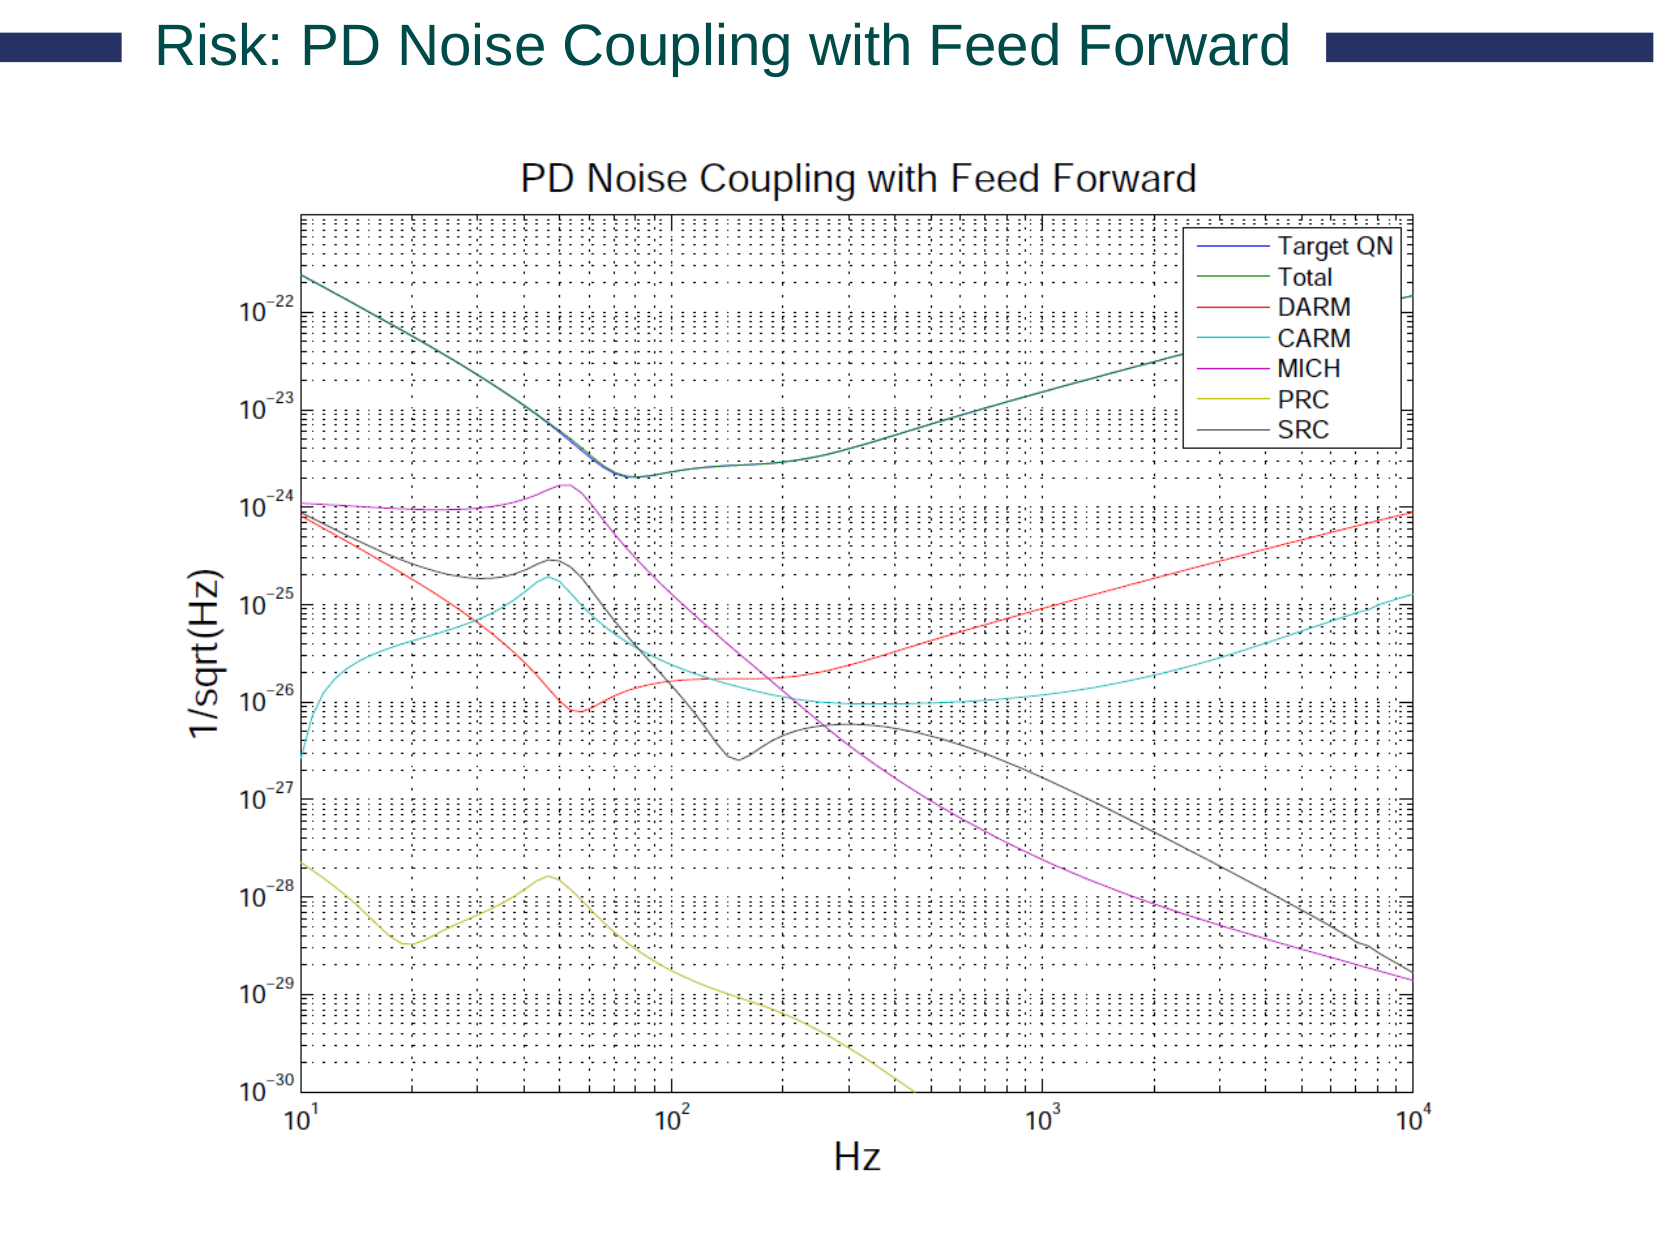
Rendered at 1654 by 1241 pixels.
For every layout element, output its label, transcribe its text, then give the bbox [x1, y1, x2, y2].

title Risk: PD Noise Coupling with Feed Forward [121, 12, 1327, 78]
picture [157, 149, 1462, 1195]
